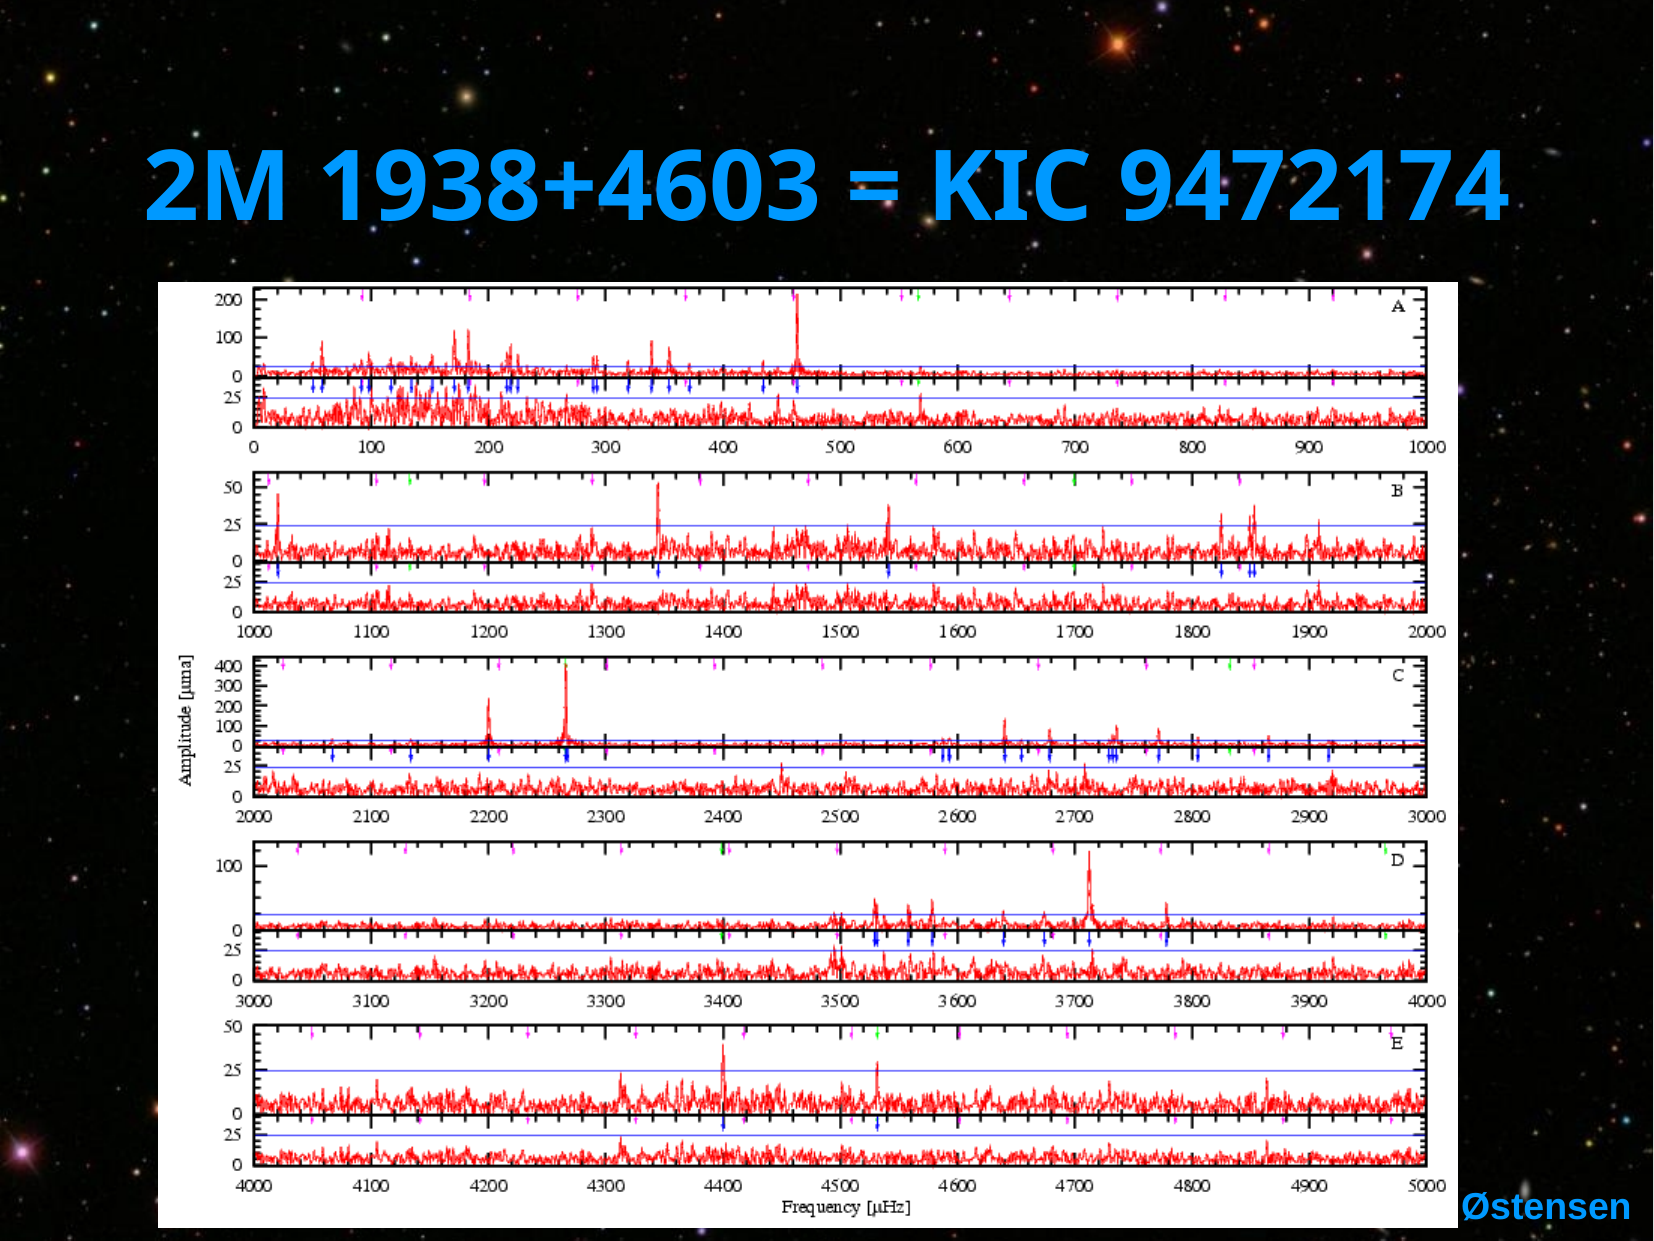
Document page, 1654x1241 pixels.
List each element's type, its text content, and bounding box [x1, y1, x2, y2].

title 2M 1938+4603 = KIC 9472174 [121, 79, 1534, 287]
picture [0, 0, 1654, 1241]
